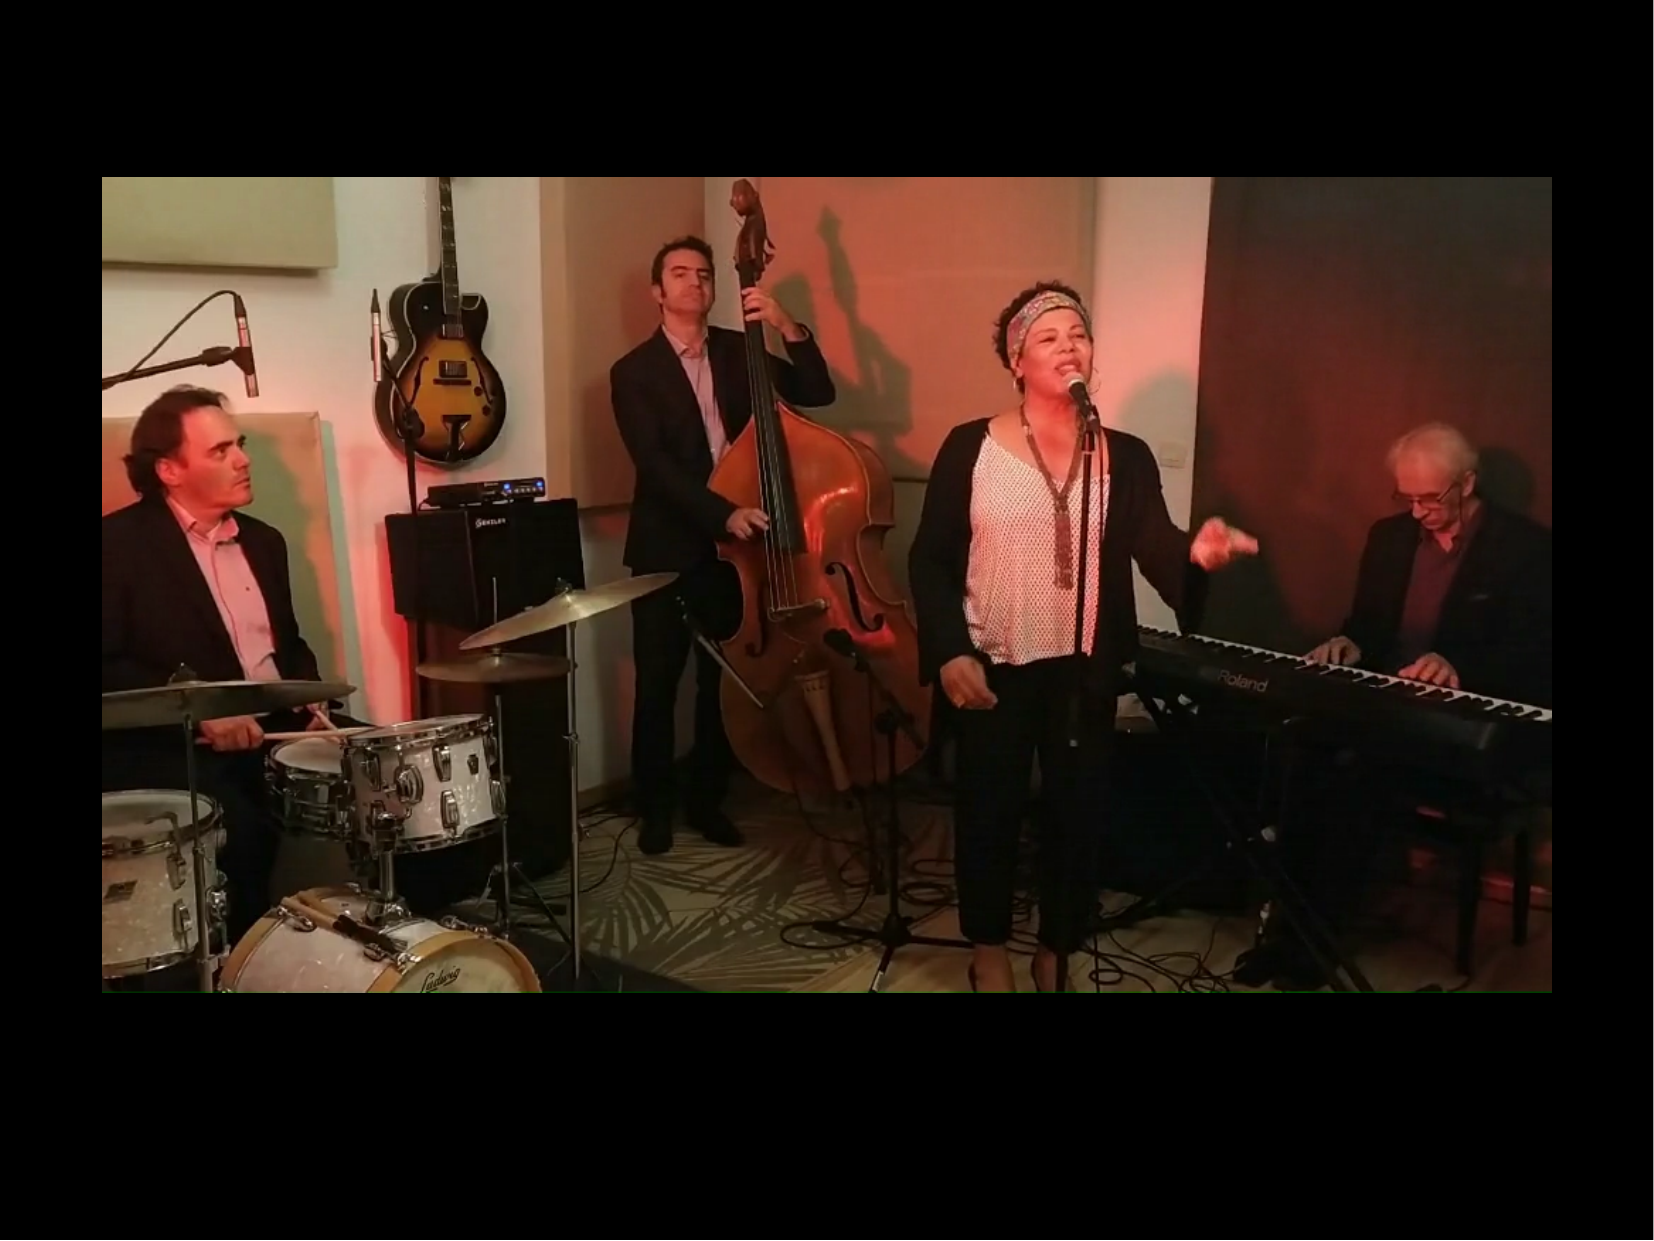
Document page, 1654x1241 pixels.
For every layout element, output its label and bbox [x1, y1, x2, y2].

picture [102, 177, 1552, 993]
